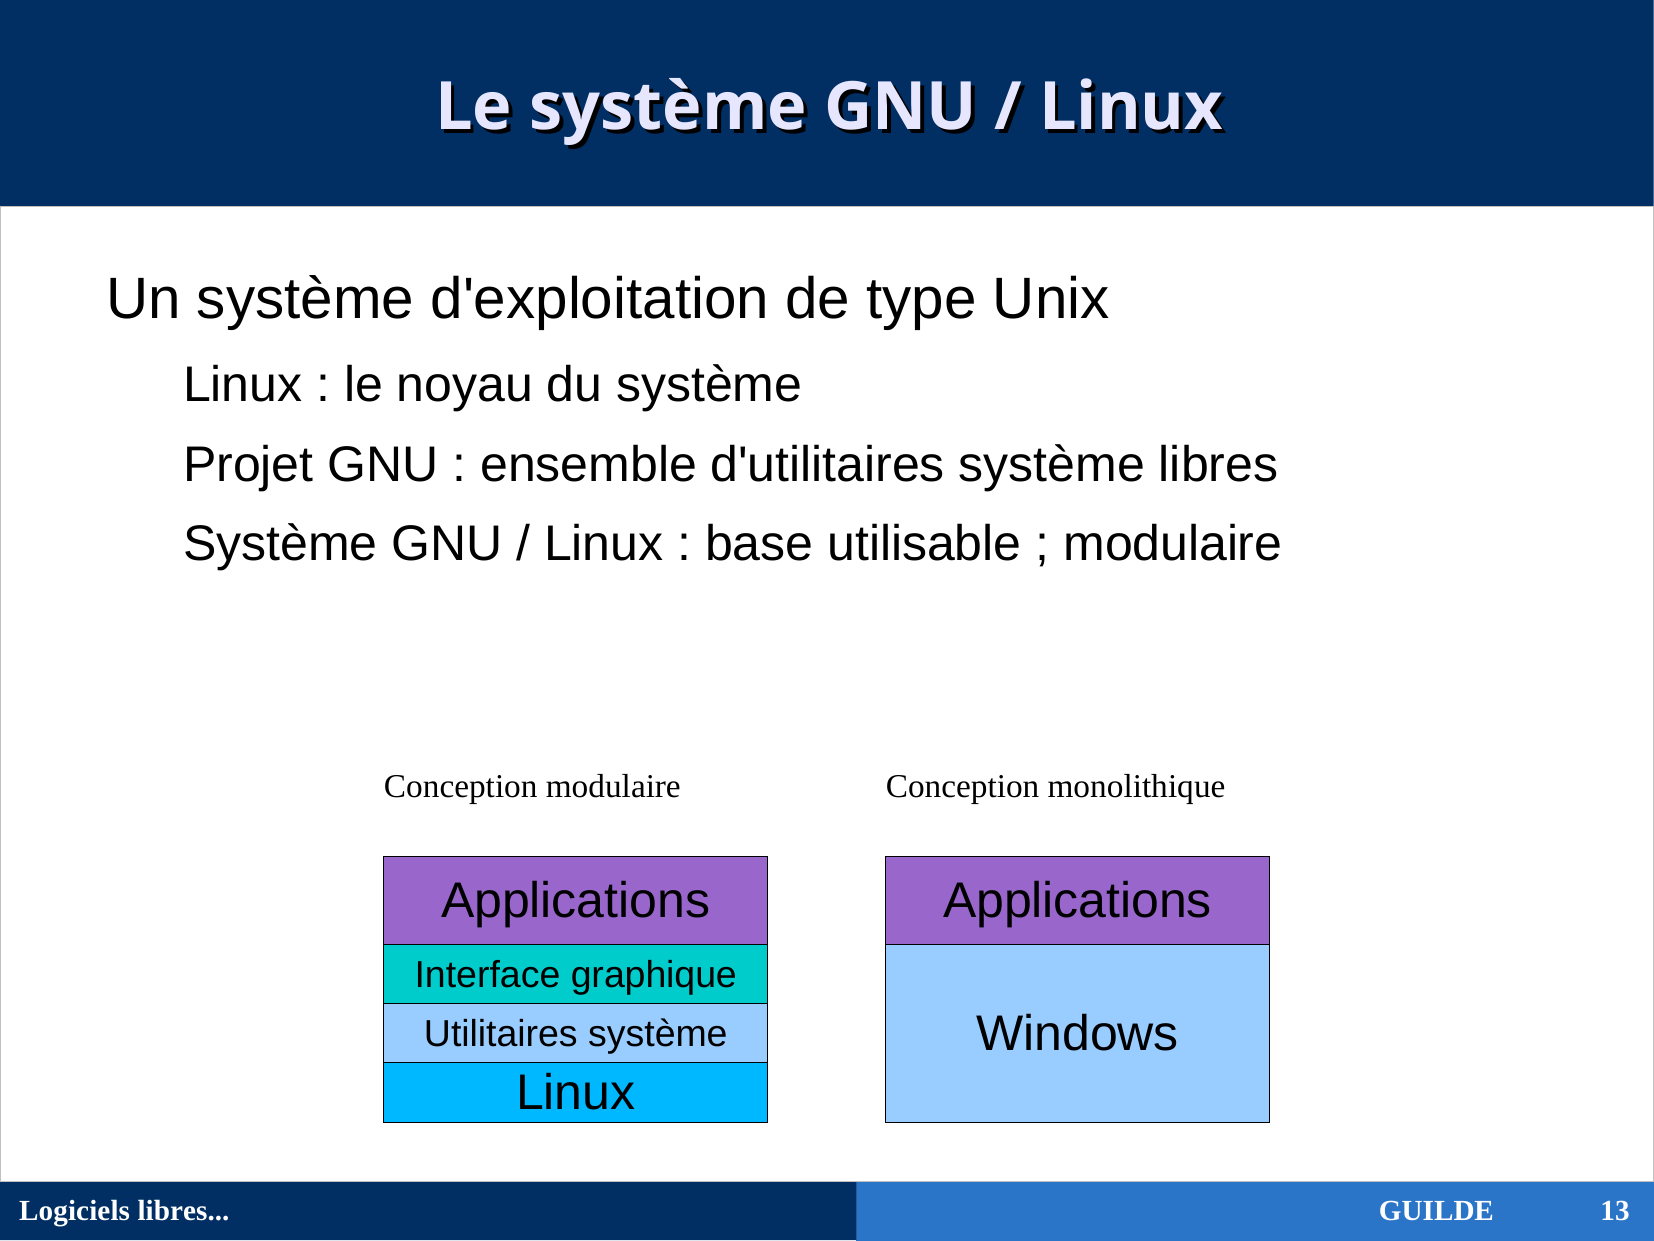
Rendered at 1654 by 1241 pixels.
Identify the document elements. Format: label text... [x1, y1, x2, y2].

text_box Interface graphique [383, 945, 768, 1004]
text_box Conception modulaire [383, 767, 751, 807]
text_box Utilitaires système [383, 1004, 768, 1063]
text_box Applications [383, 856, 768, 945]
list Un système d'exploitation de type Unix Linux : le noyau du système Projet GNU : ensemble d'utilitaires système libres Système GNU / Linux : base utilisable ; modulaire [88, 265, 1595, 1152]
text_box Windows [885, 945, 1270, 1123]
title Le système GNU / Linux [123, 0, 1536, 208]
text_box Applications [885, 856, 1270, 945]
text_box Linux [383, 1063, 768, 1123]
text_box Conception monolithique [885, 767, 1303, 807]
